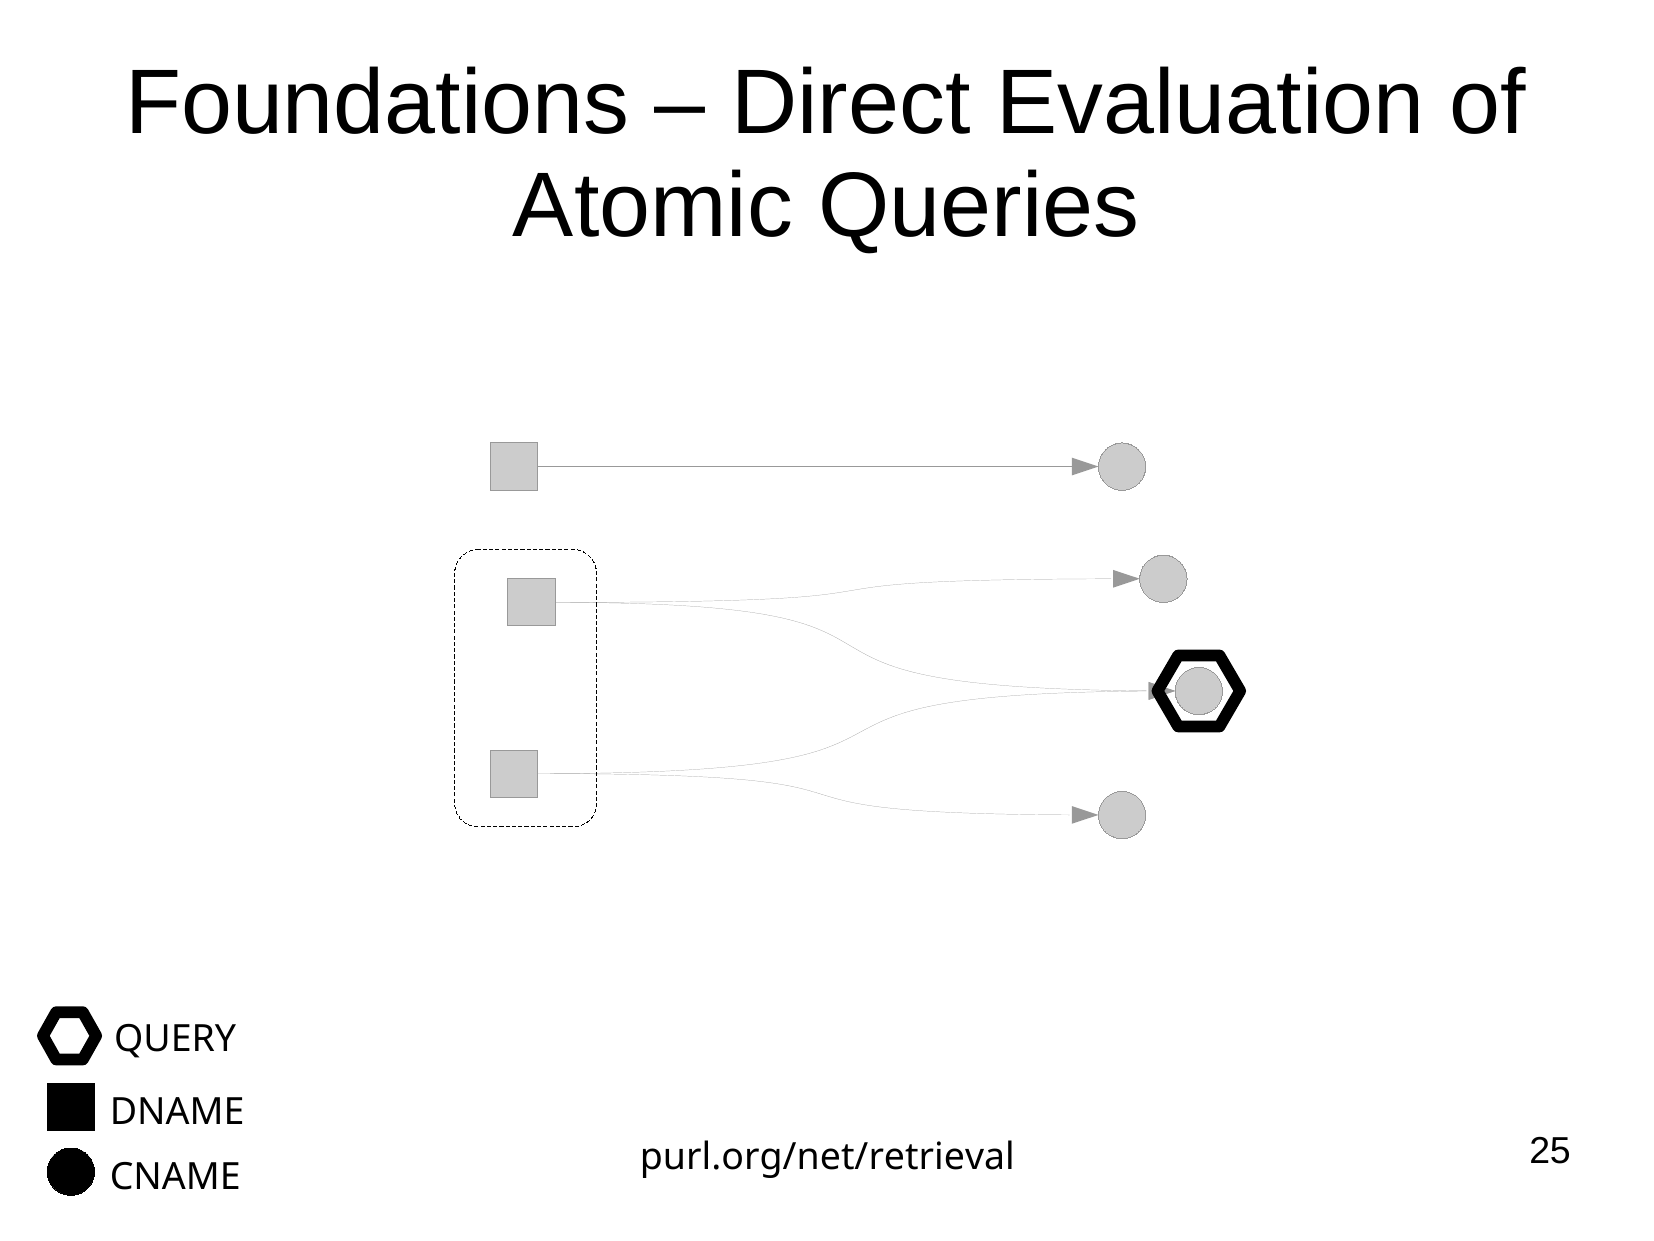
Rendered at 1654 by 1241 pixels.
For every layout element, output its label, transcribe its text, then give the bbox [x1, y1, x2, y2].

text_box CNAME [95, 1142, 262, 1210]
title Foundations – Direct Evaluation of Atomic Queries [82, 49, 1571, 257]
text_box [1098, 791, 1146, 839]
text_box [1098, 442, 1146, 491]
text_box DNAME [95, 1077, 266, 1145]
text_box [1139, 555, 1188, 603]
text_box [490, 442, 538, 491]
text_box [490, 750, 538, 798]
text_box QUERY [99, 1003, 261, 1072]
text_box [47, 1148, 95, 1196]
text_box [1175, 667, 1223, 715]
text_box [507, 578, 556, 626]
text_box [47, 1083, 95, 1131]
